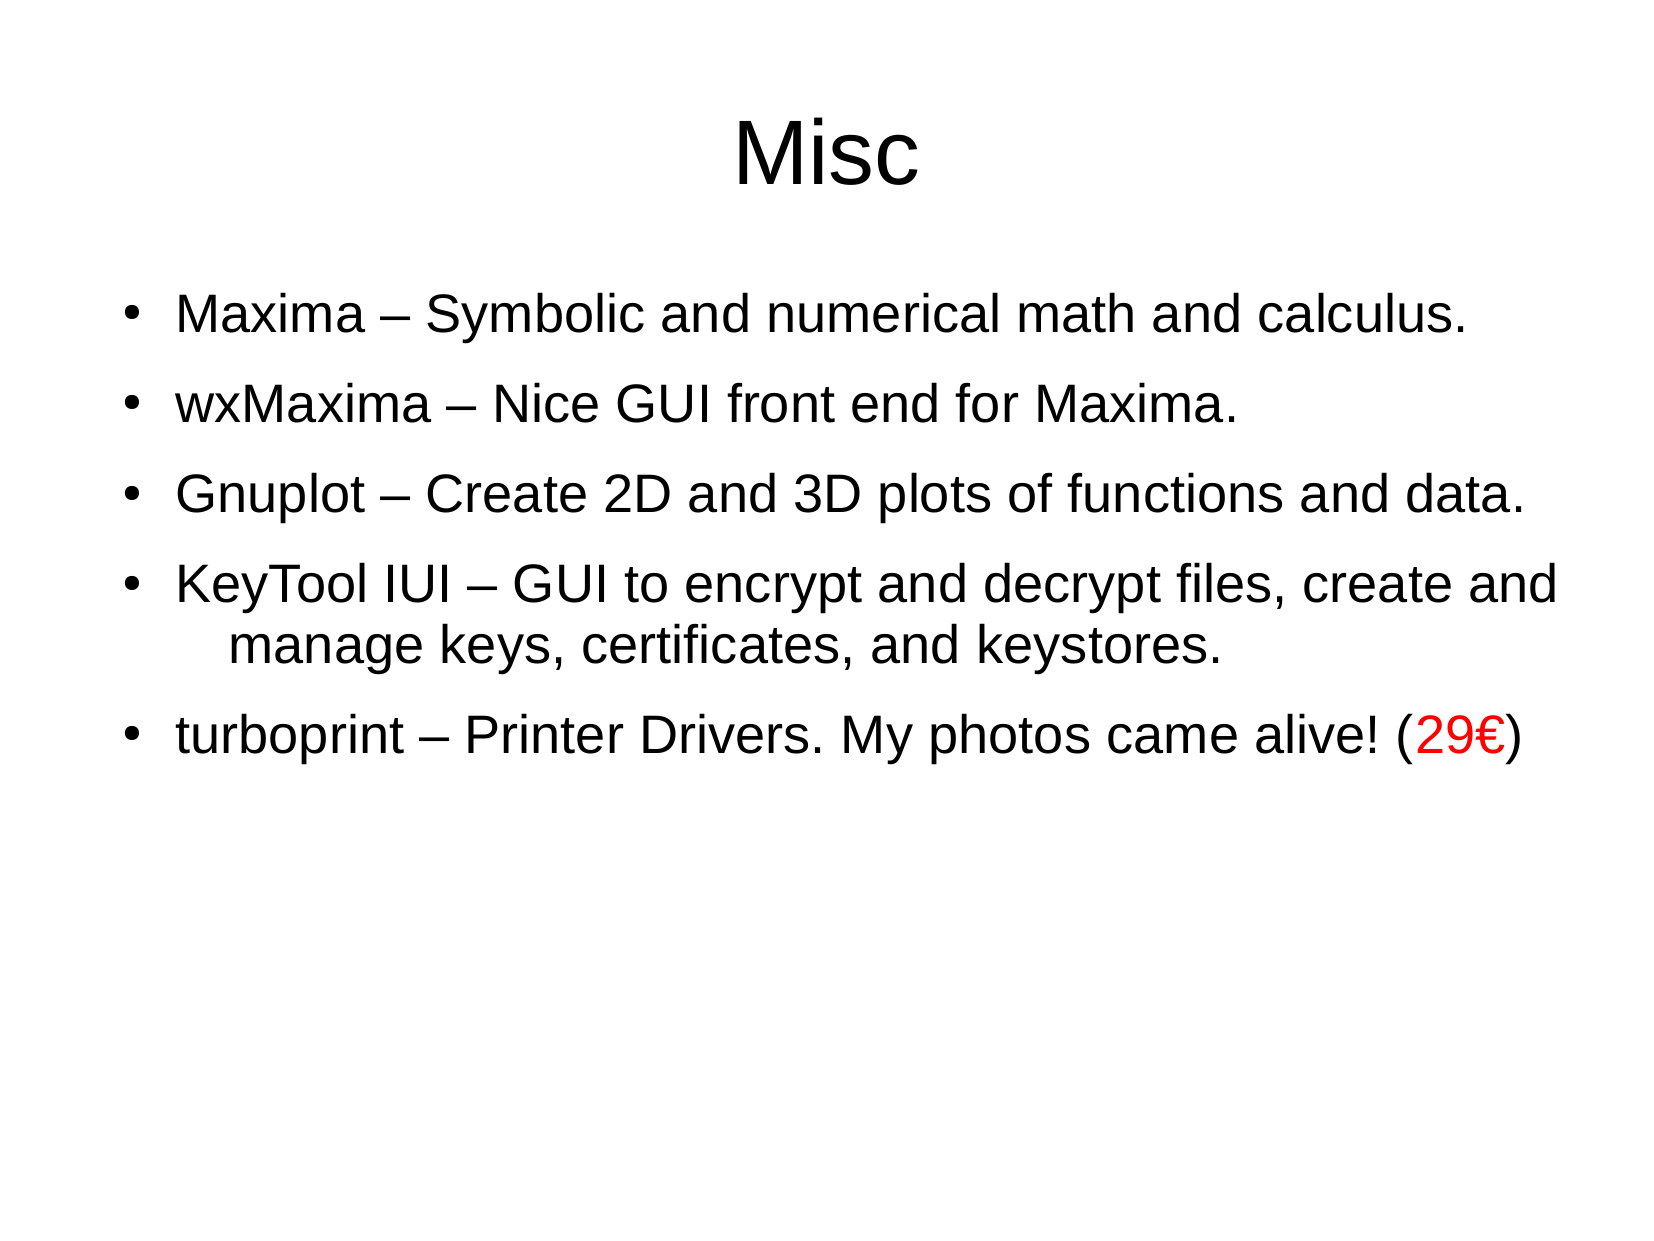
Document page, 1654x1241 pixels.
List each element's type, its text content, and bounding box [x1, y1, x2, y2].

title Misc [82, 56, 1571, 250]
list Maxima – Symbolic and numerical math and calculus. wxMaxima – Nice GUI front end for Maxima. Gnuplot – Create 2D and 3D plots of functions and data. KeyTool IUI – GUI to encrypt and decrypt files, create and manage keys, certificates, and keystores. turboprint – Printer Drivers. My photos came alive! (29€) [86, 283, 1576, 1088]
